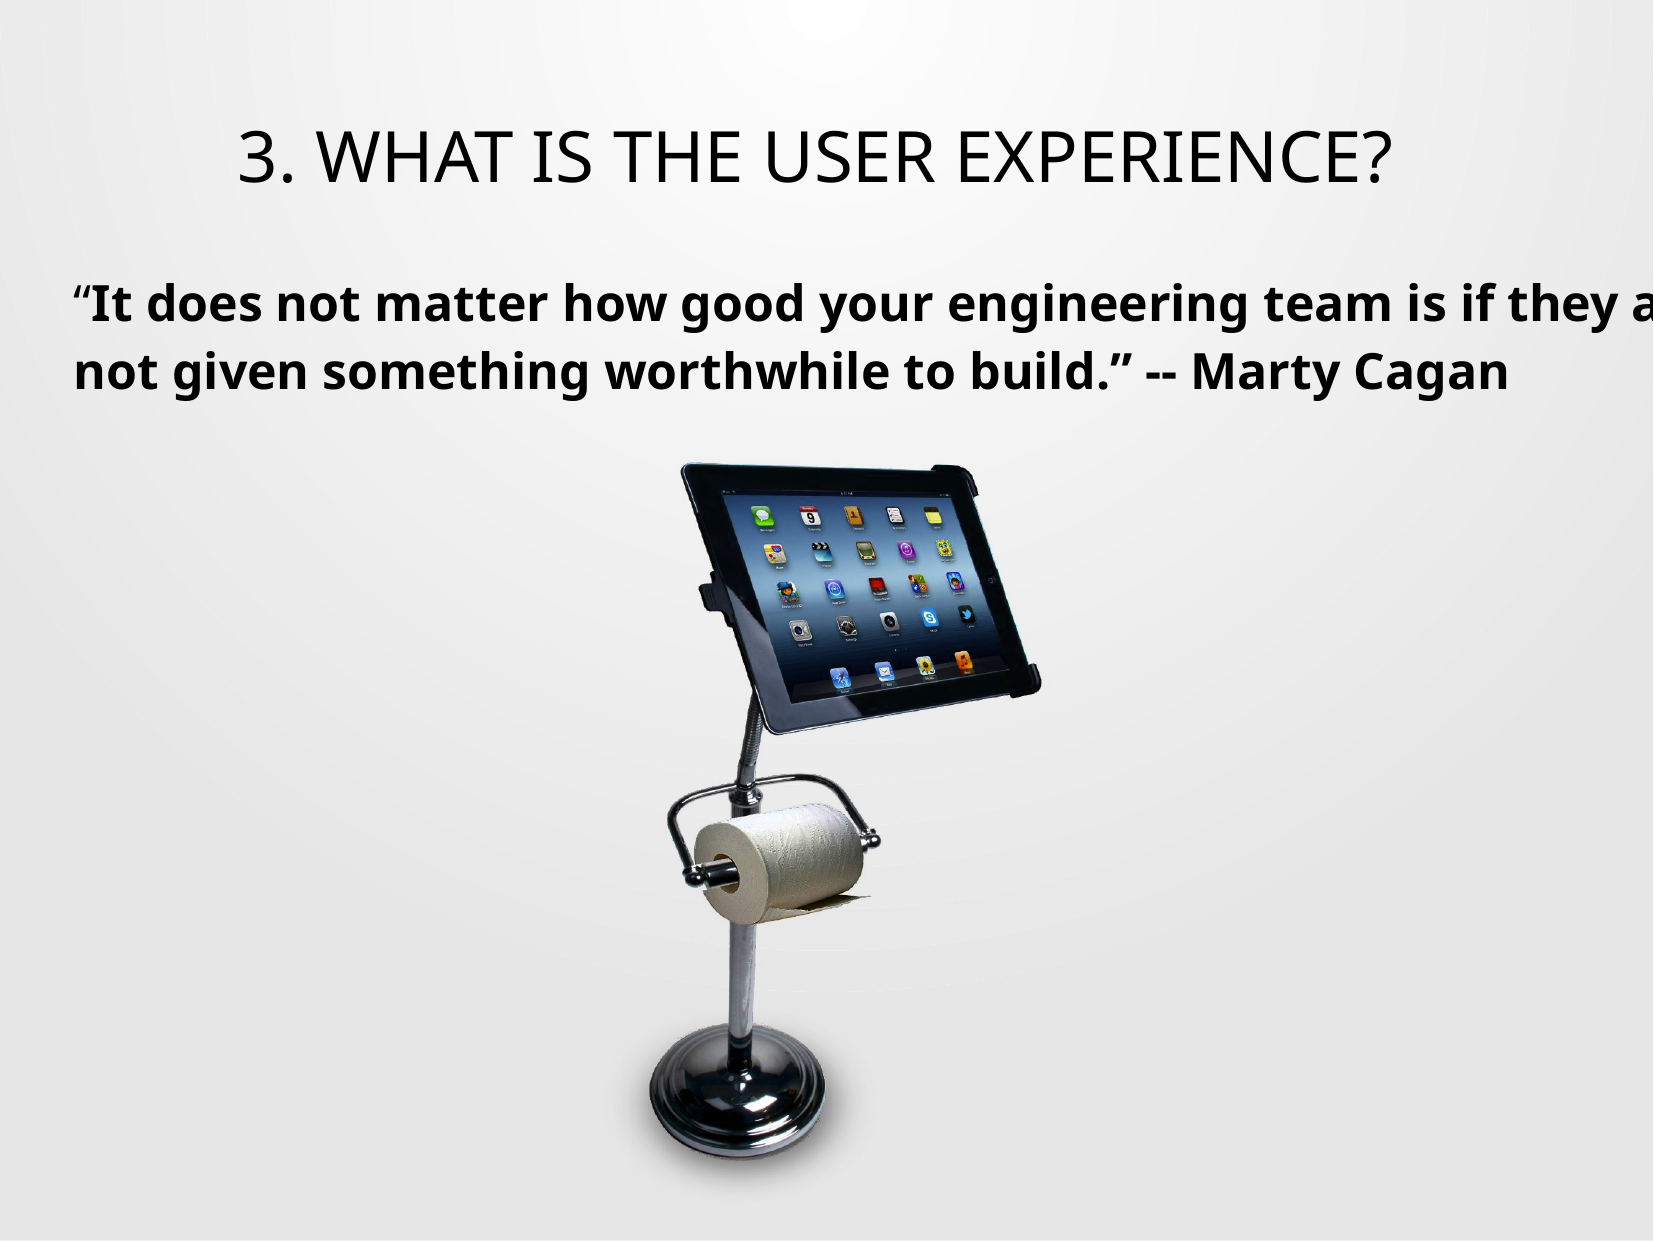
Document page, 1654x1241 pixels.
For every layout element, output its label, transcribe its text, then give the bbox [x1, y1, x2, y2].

text_box “It does not matter how good your engineering team is if they are not given something worthwhile to build.” -- Marty Cagan [59, 260, 1616, 1098]
text_box 3. WHAT IS THE USER EXPERIENCE? [223, 99, 1430, 205]
picture [255, 344, 1336, 1241]
